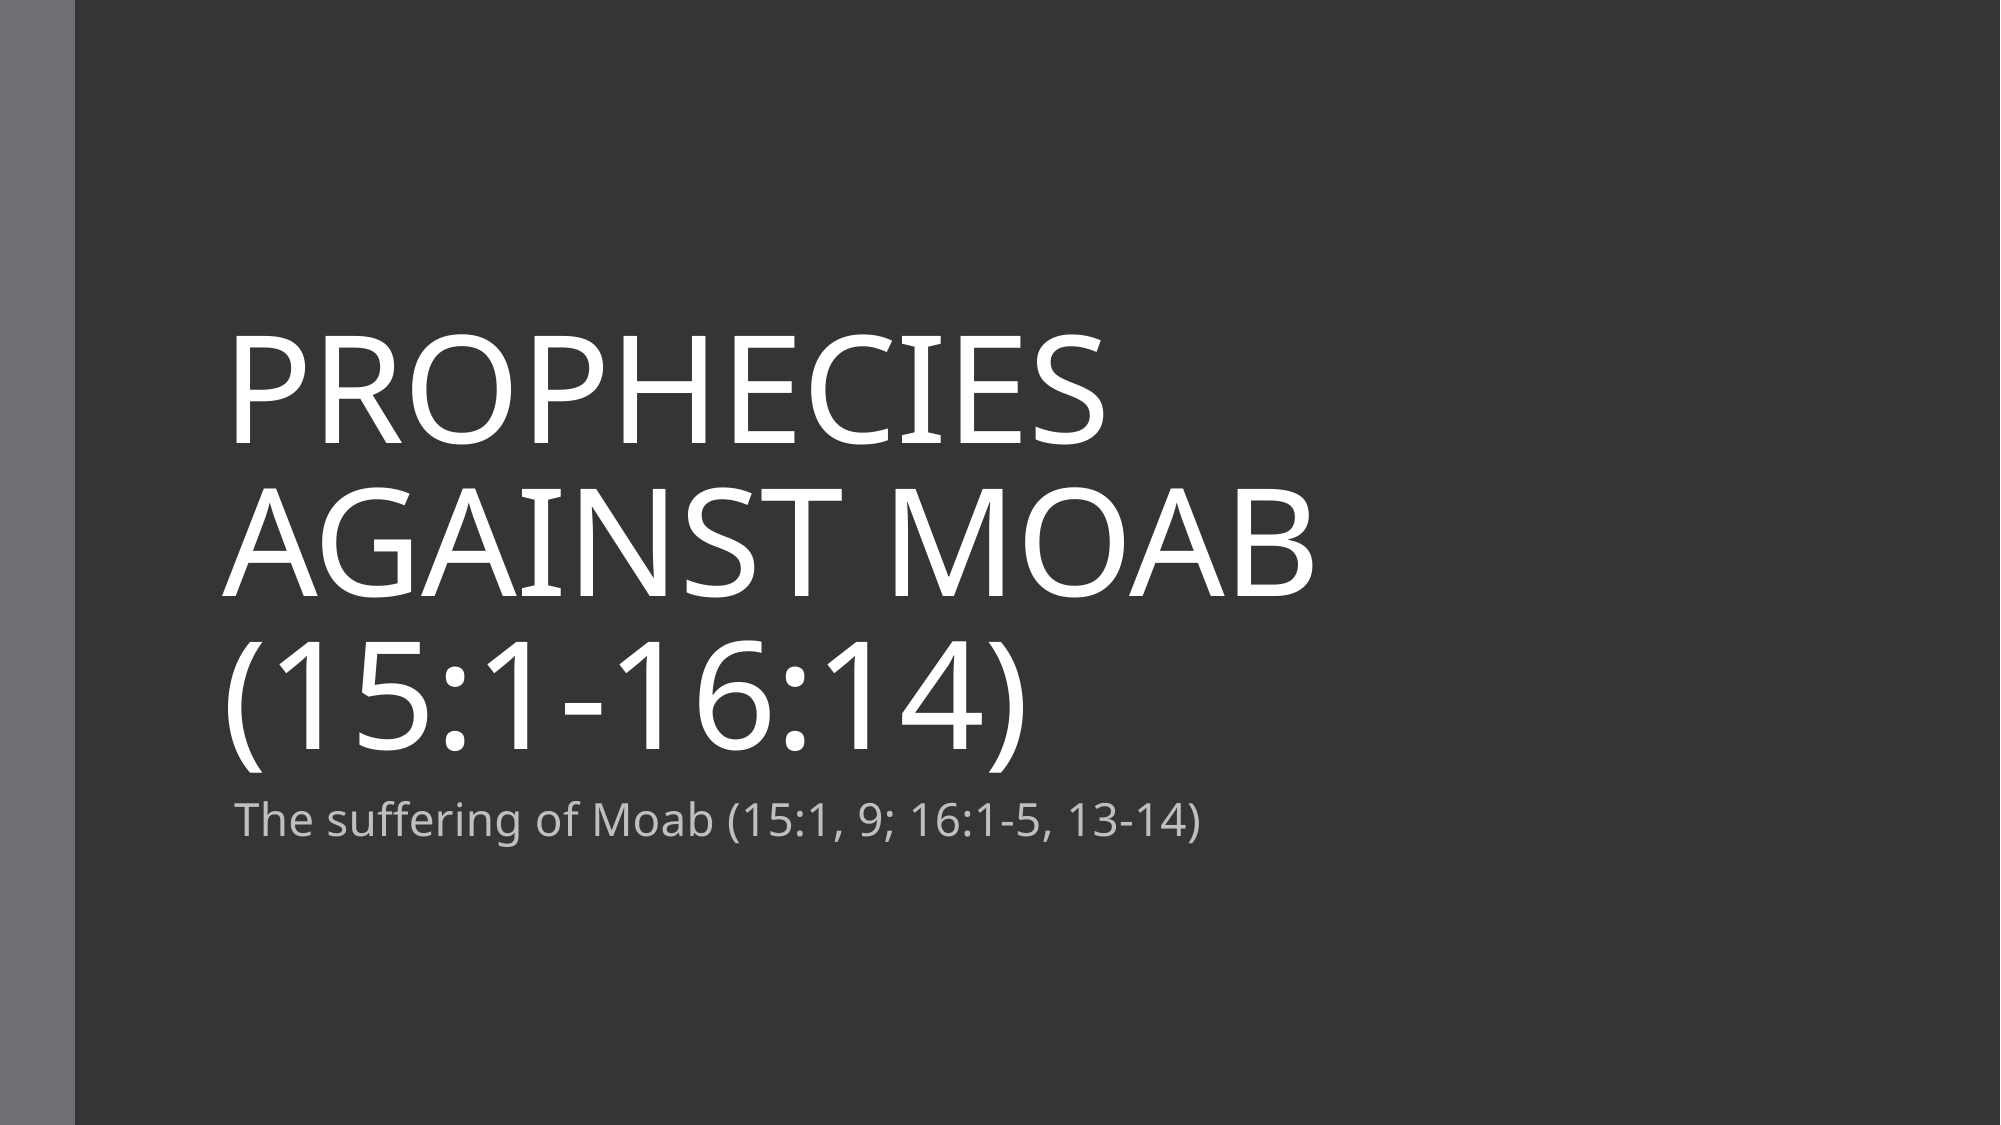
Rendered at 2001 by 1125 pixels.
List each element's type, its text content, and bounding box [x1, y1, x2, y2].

title PROPHECIES AGAINST MOAB (15:1-16:14) [206, 124, 1752, 787]
subtitle The suffering of Moab (15:1, 9; 16:1-5, 13-14) [206, 787, 1752, 1066]
